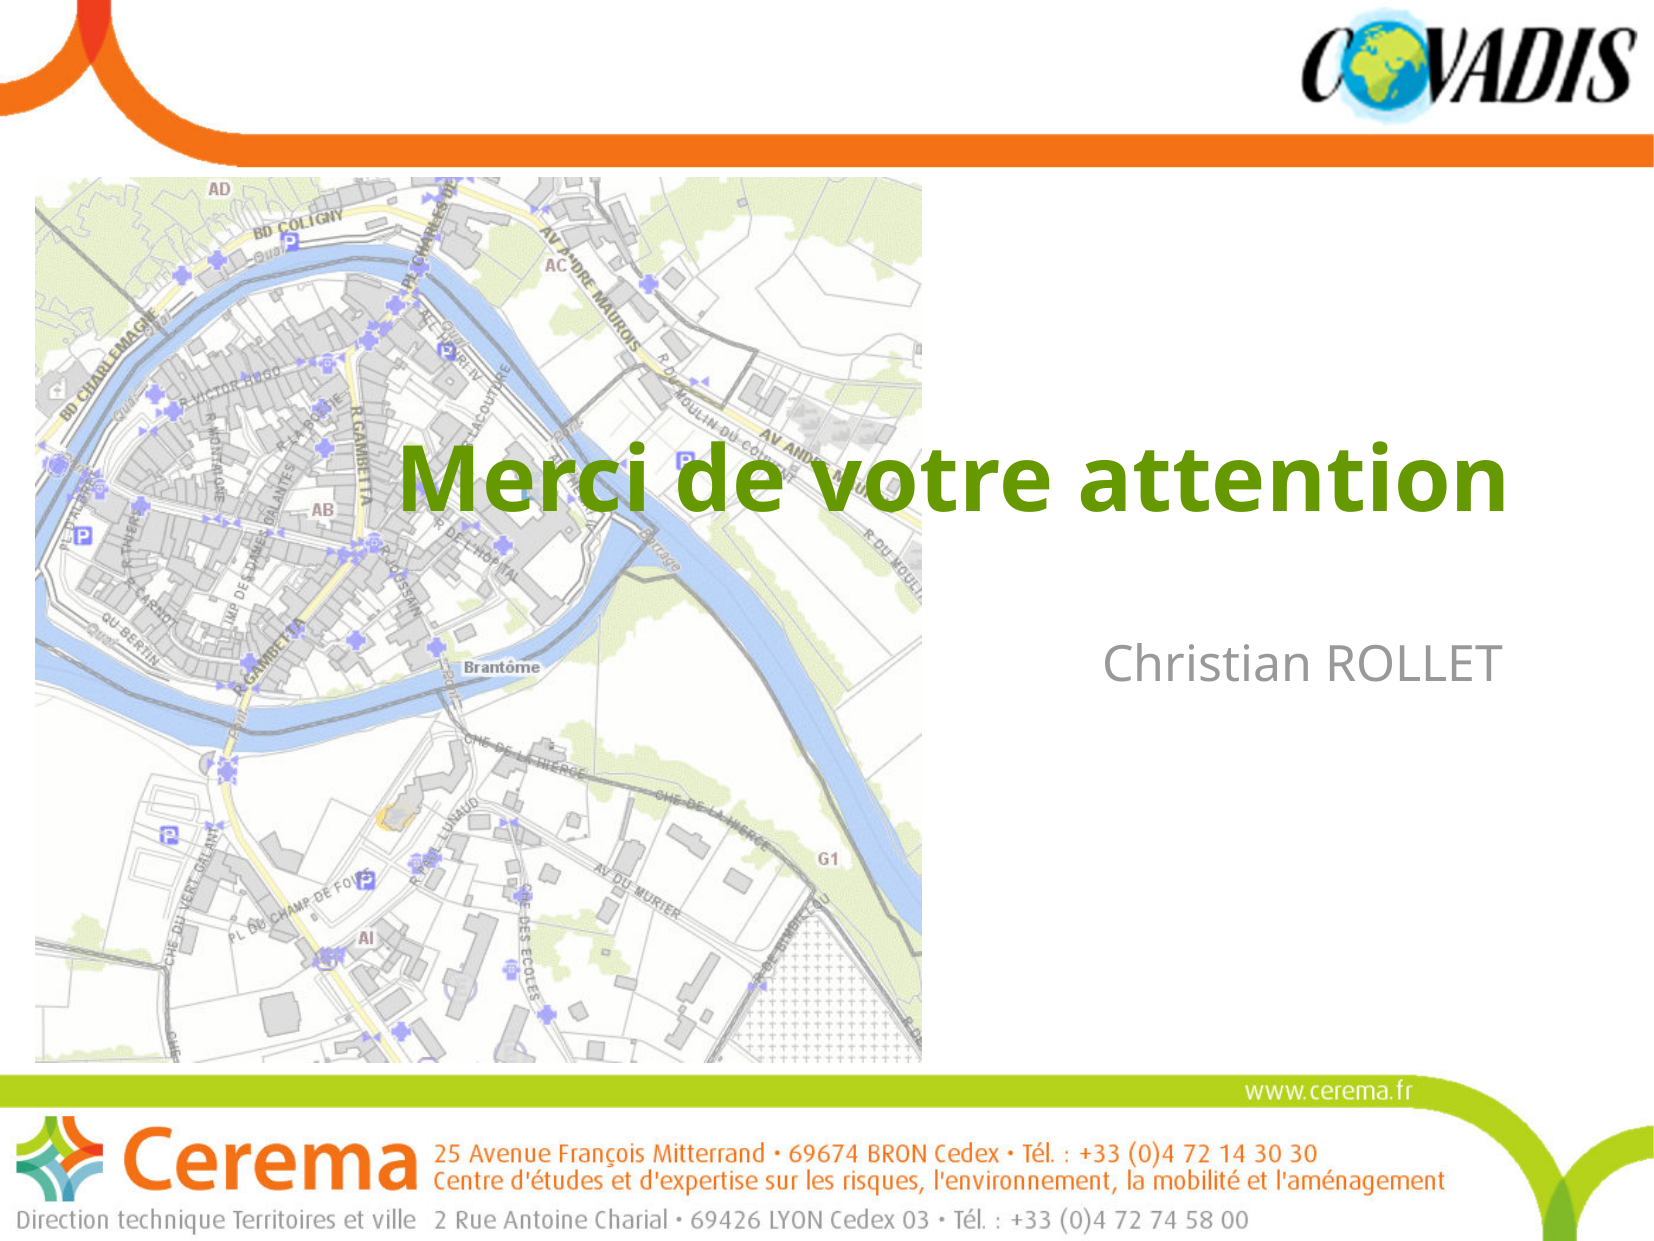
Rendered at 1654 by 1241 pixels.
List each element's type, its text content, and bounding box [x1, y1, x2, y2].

picture [0, 0, 1654, 1241]
title Merci de votre attention [153, 354, 1512, 609]
list Christian ROLLET [236, 637, 1595, 1052]
